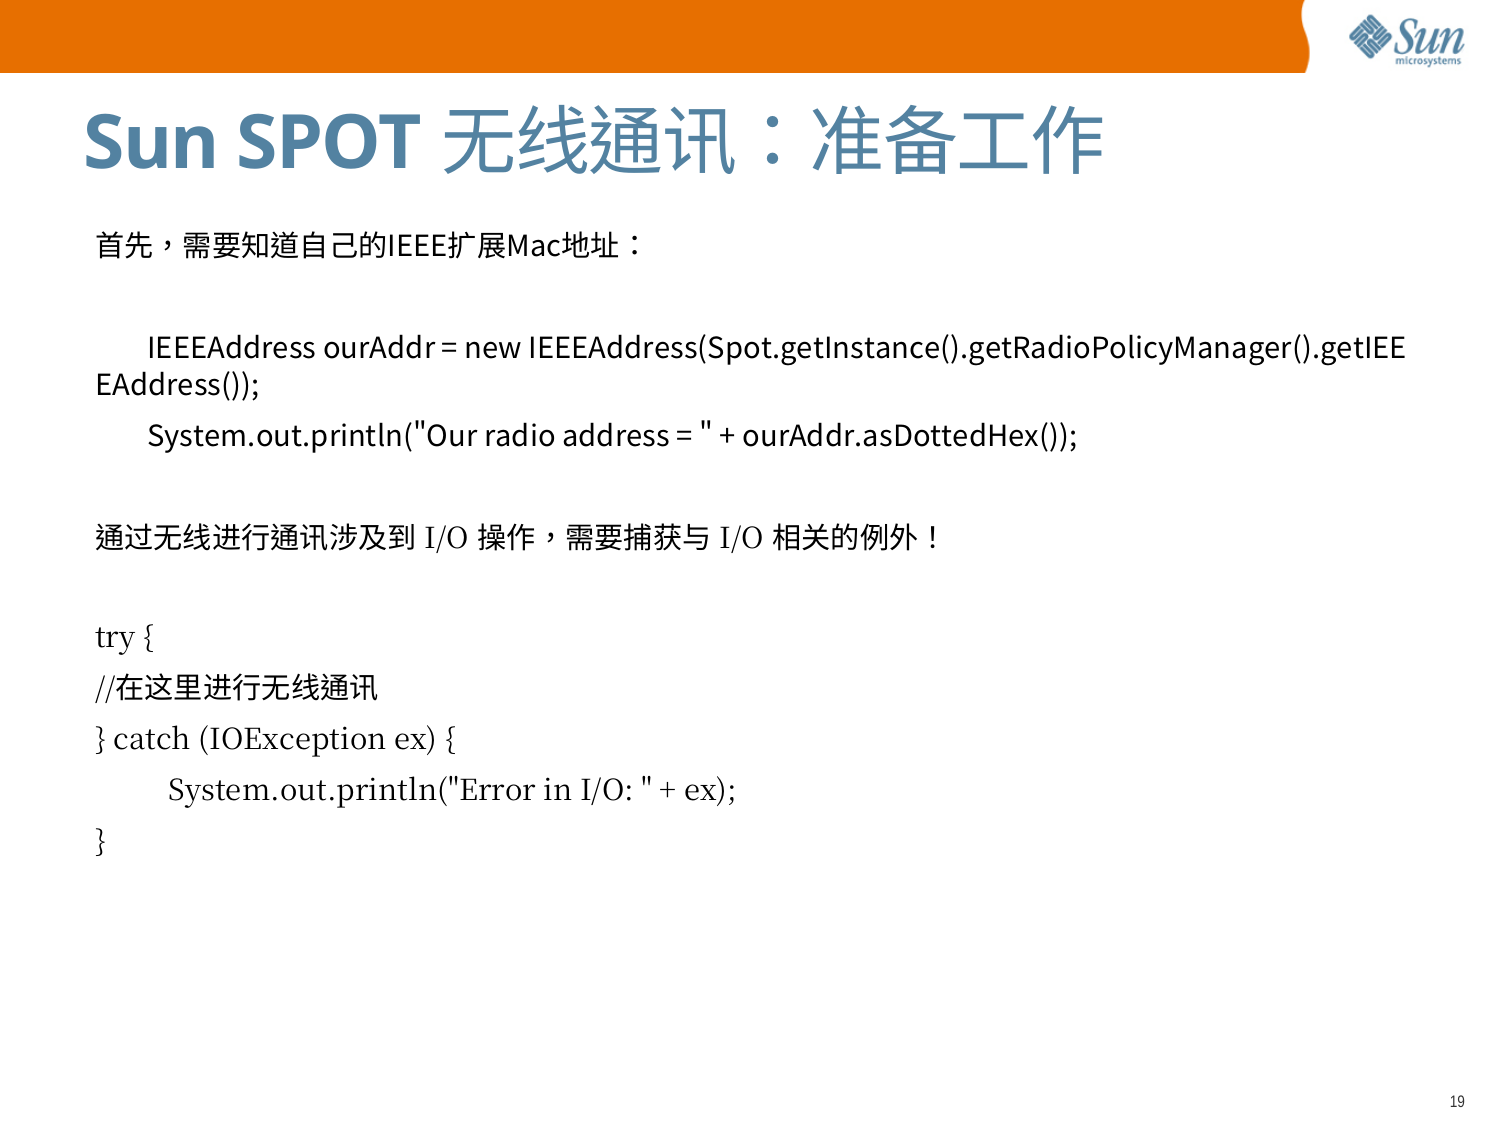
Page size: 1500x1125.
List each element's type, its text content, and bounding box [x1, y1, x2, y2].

title Sun SPOT无线通讯：准备工作 [83, 94, 1446, 199]
text_box 首先，需要知道自己的IEEE扩展Mac地址： IEEEAddress ourAddr = new IEEEAddress(Spot.getInstance().getRadioPolicyManager().getIEEEAddress()); System.out.println("Our radio address = " + ourAddr.asDottedHex()); 通过无线进行通讯涉及到I/O操作，需要捕获与I/O相关的例外！ try { //在这里进行无线通讯 } catch (IOException ex) { System.out.println("Error in I/O: " + ex); } [95, 227, 1409, 852]
picture [0, 0, 1500, 73]
